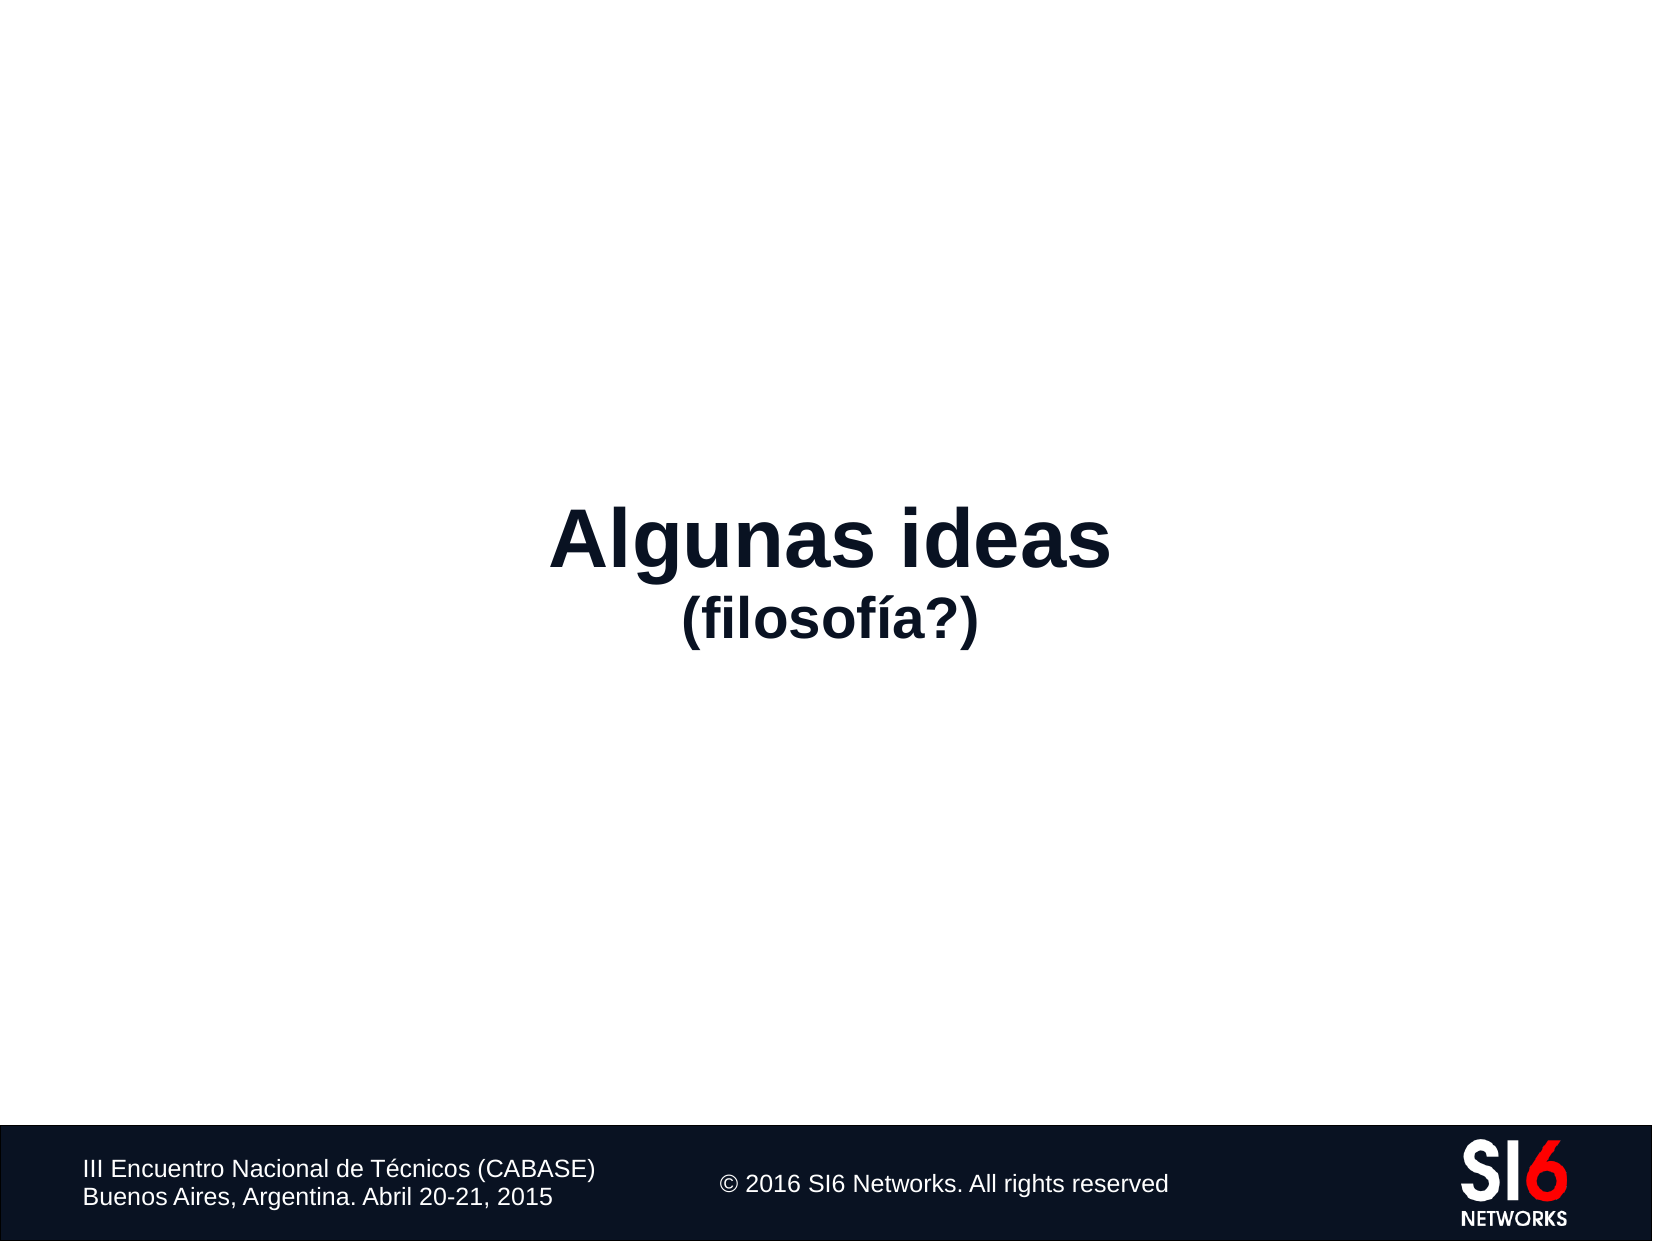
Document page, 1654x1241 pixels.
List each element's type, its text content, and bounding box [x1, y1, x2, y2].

picture [1461, 1139, 1567, 1226]
title Algunas ideas (filosofía?) [86, 467, 1576, 676]
